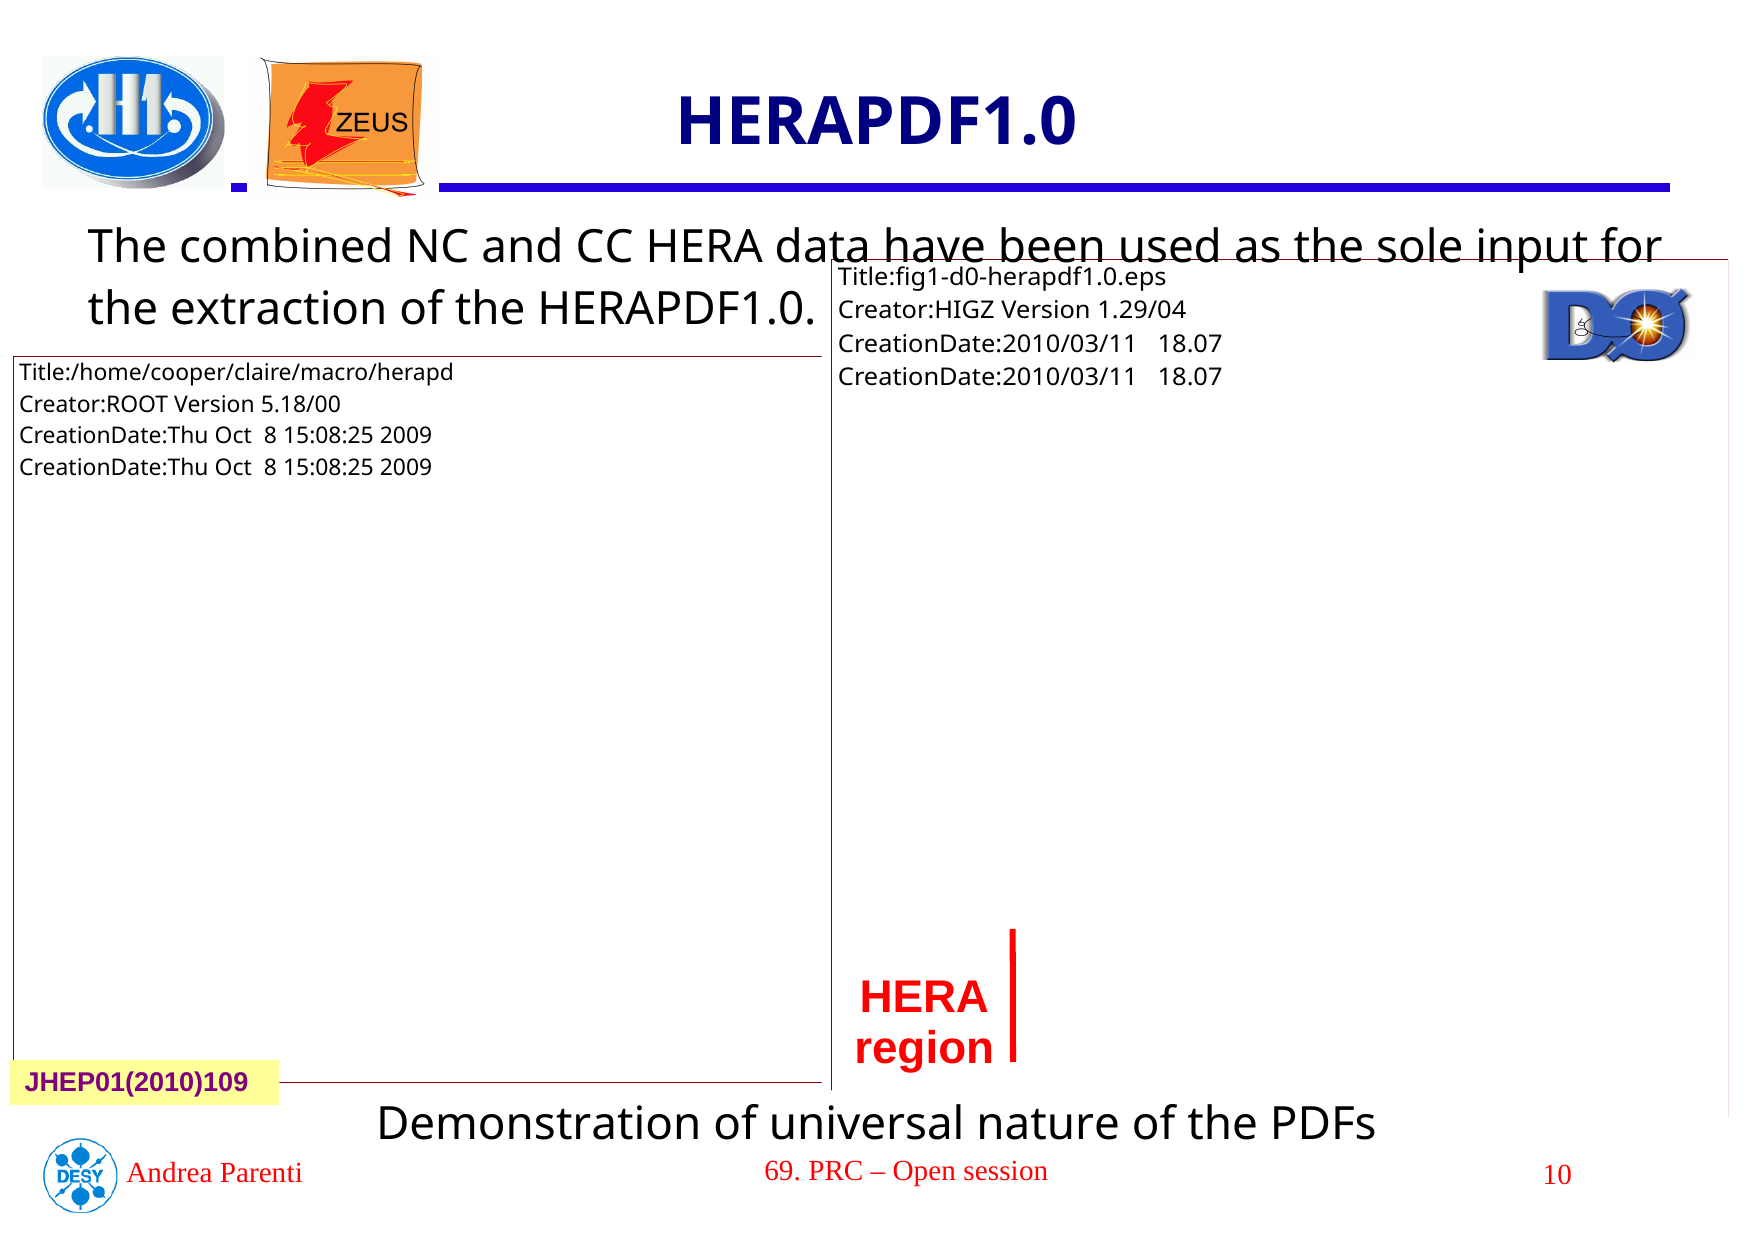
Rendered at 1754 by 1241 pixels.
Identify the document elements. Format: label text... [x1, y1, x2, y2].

text_box HERA region [839, 963, 1007, 1081]
picture [11, 354, 822, 1083]
text_box JHEP01(2010)109 [9, 1059, 280, 1106]
picture [247, 53, 439, 200]
picture [829, 257, 1729, 1118]
text_box Demonstration of universal nature of the PDFs [377, 1090, 1376, 1155]
picture [42, 1138, 118, 1213]
picture [35, 49, 231, 195]
title HERAPDF1.0 [231, 49, 1666, 188]
list The combined NC and CC HERA data have been used as the sole input for the extraction of the HERAPDF1.0. [87, 213, 1666, 1033]
